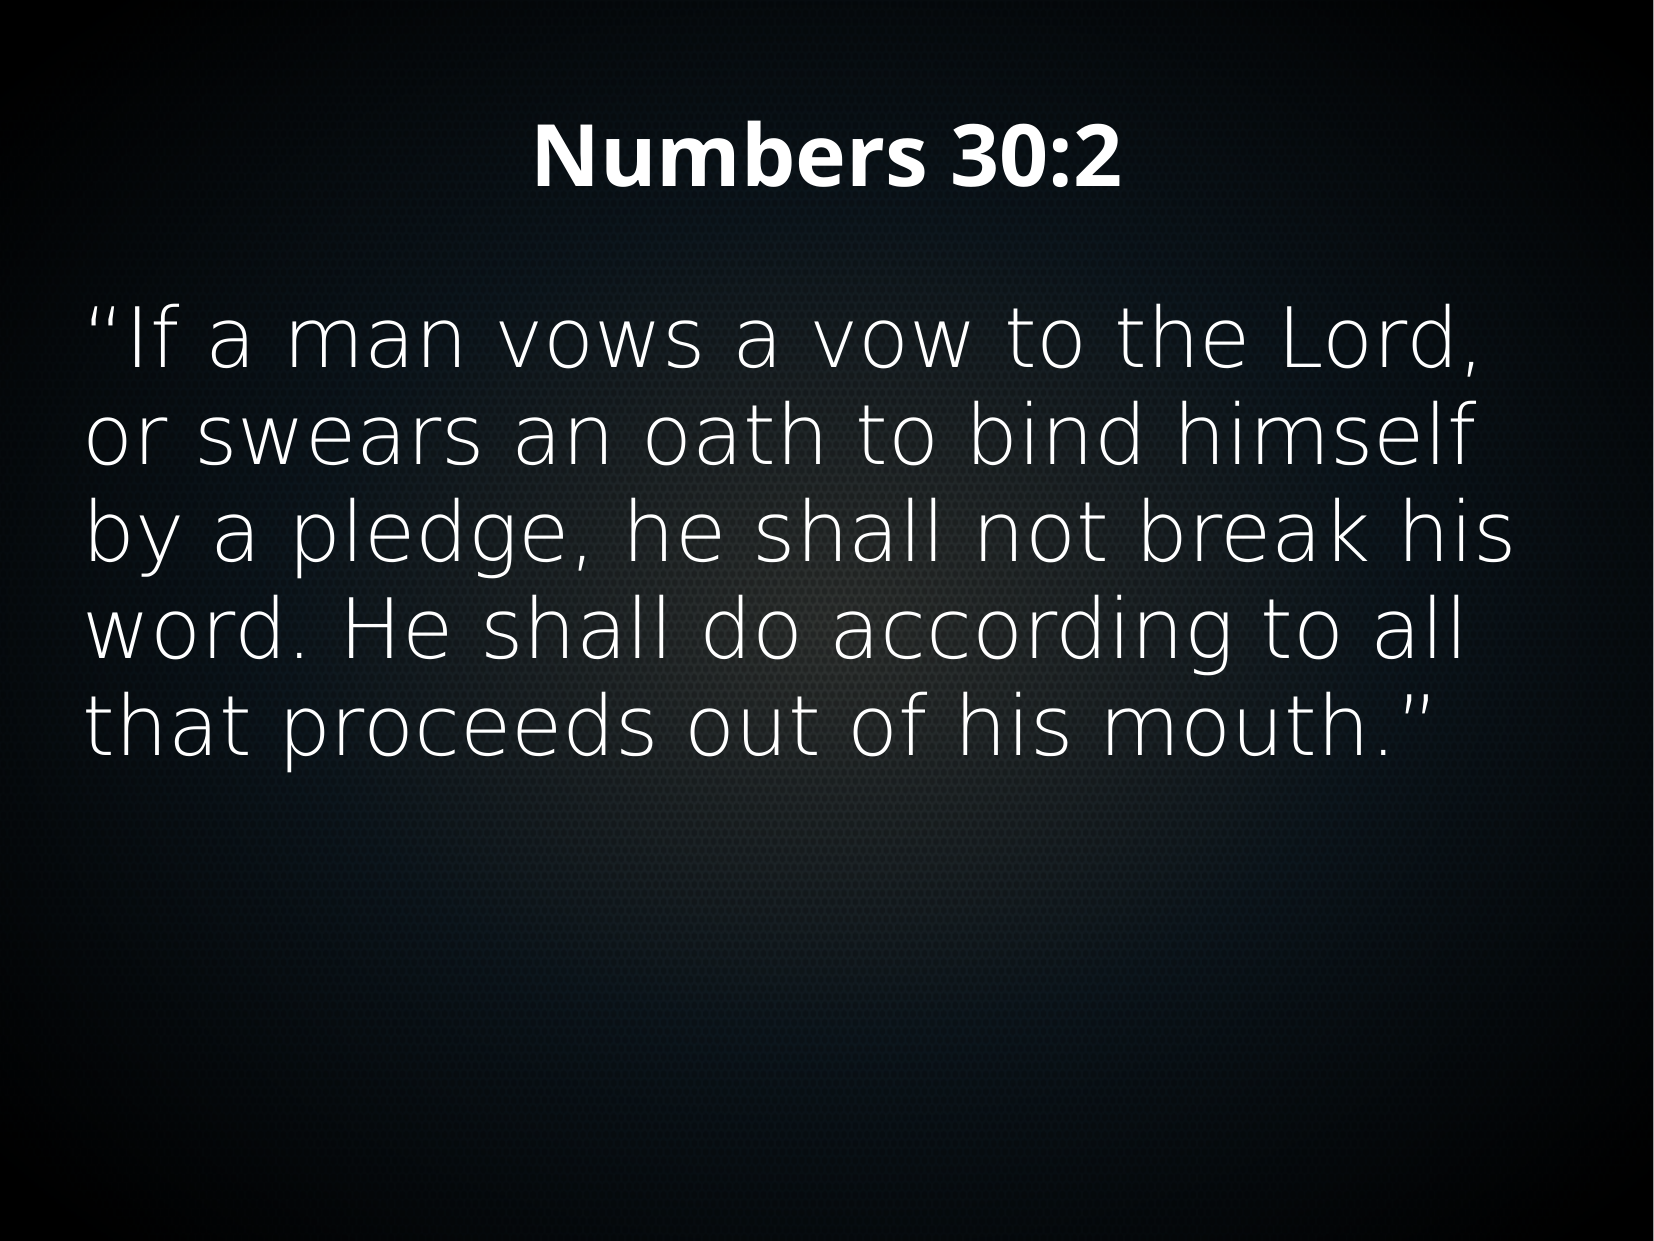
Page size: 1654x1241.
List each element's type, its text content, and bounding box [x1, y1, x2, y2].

picture [0, 0, 1654, 1241]
title Numbers 30:2 [82, 49, 1571, 257]
list “If a man vows a vow to the Lord, or swears an oath to bind himself by a pledge, he shall not break his word. He shall do according to all that proceeds out of his mouth.” [82, 290, 1538, 1010]
